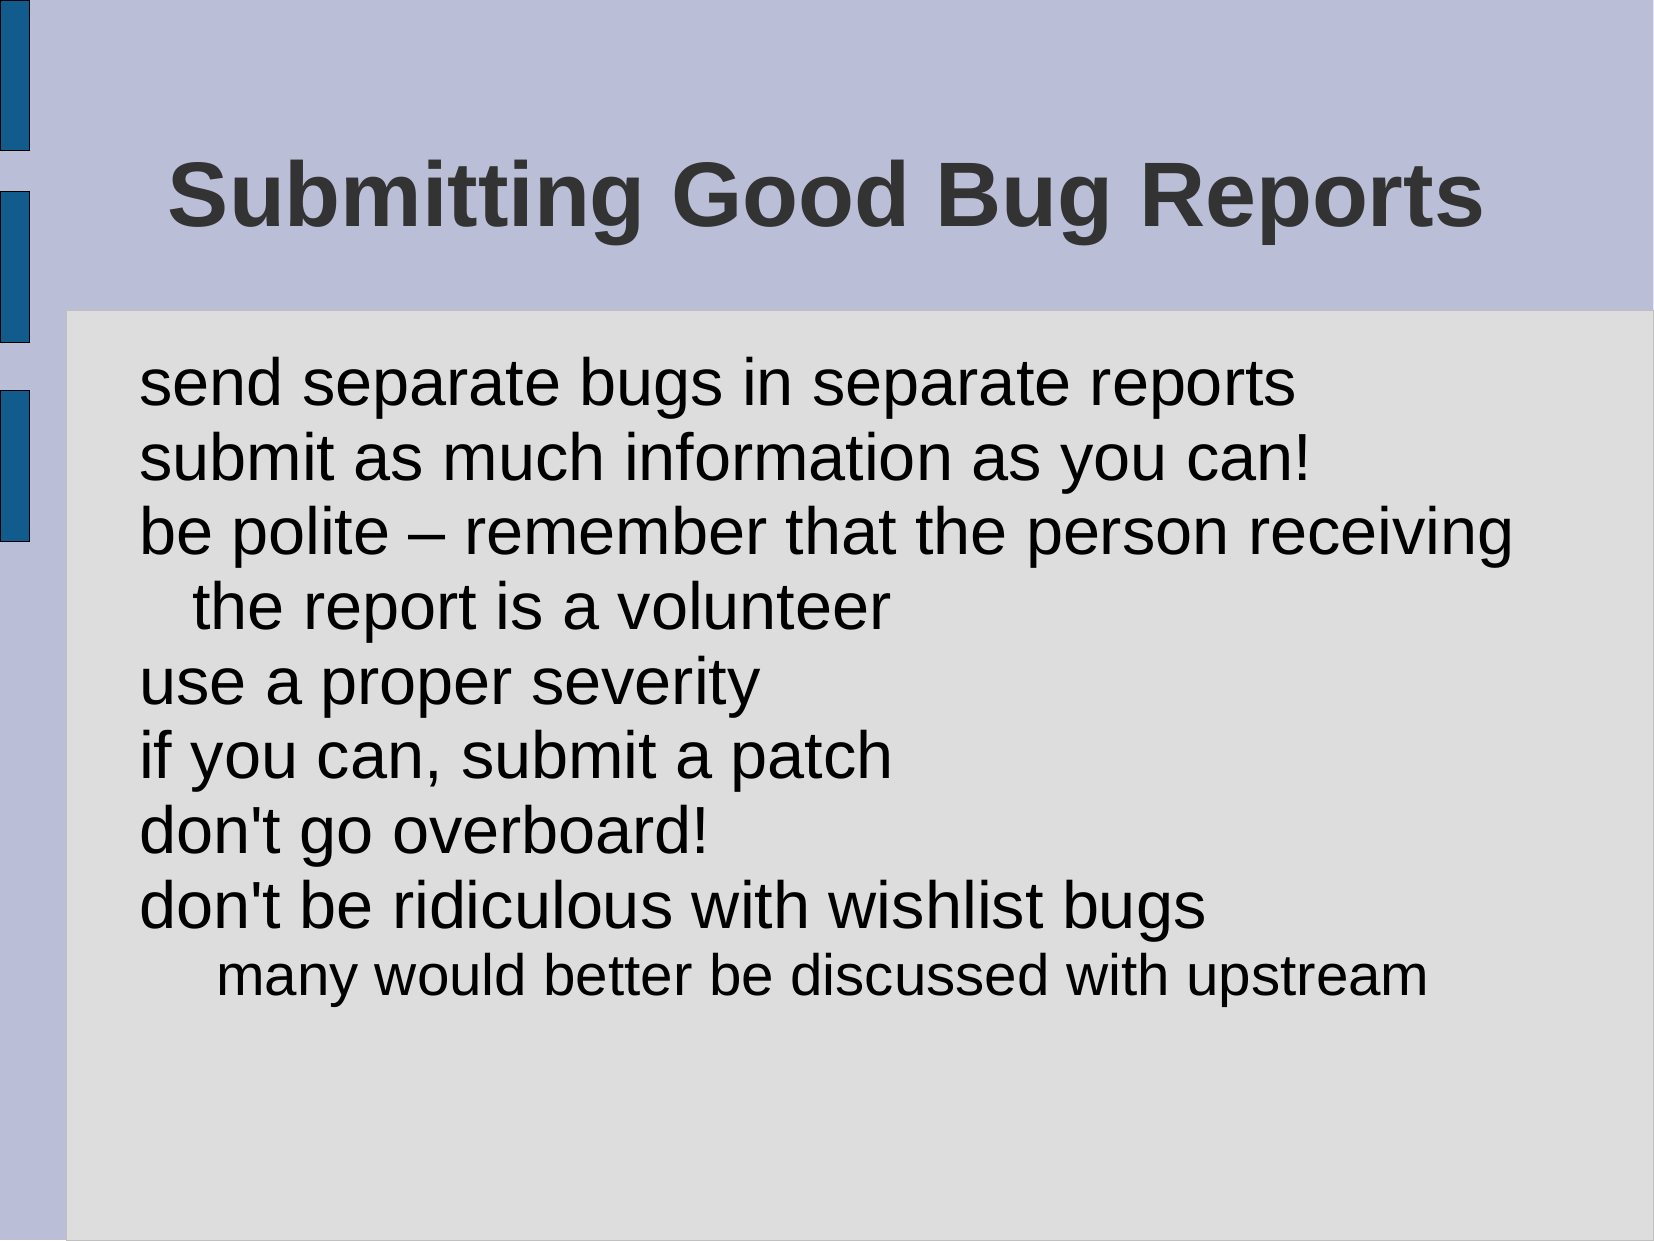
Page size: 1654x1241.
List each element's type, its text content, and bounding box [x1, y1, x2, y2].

list send separate bugs in separate reports submit as much information as you can! be polite – remember that the person receiving the report is a volunteer use a proper severity if you can, submit a patch don't go overboard! don't be ridiculous with wishlist bugs many would better be discussed with upstream [121, 344, 1534, 1181]
title Submitting Good Bug Reports [121, 87, 1534, 302]
